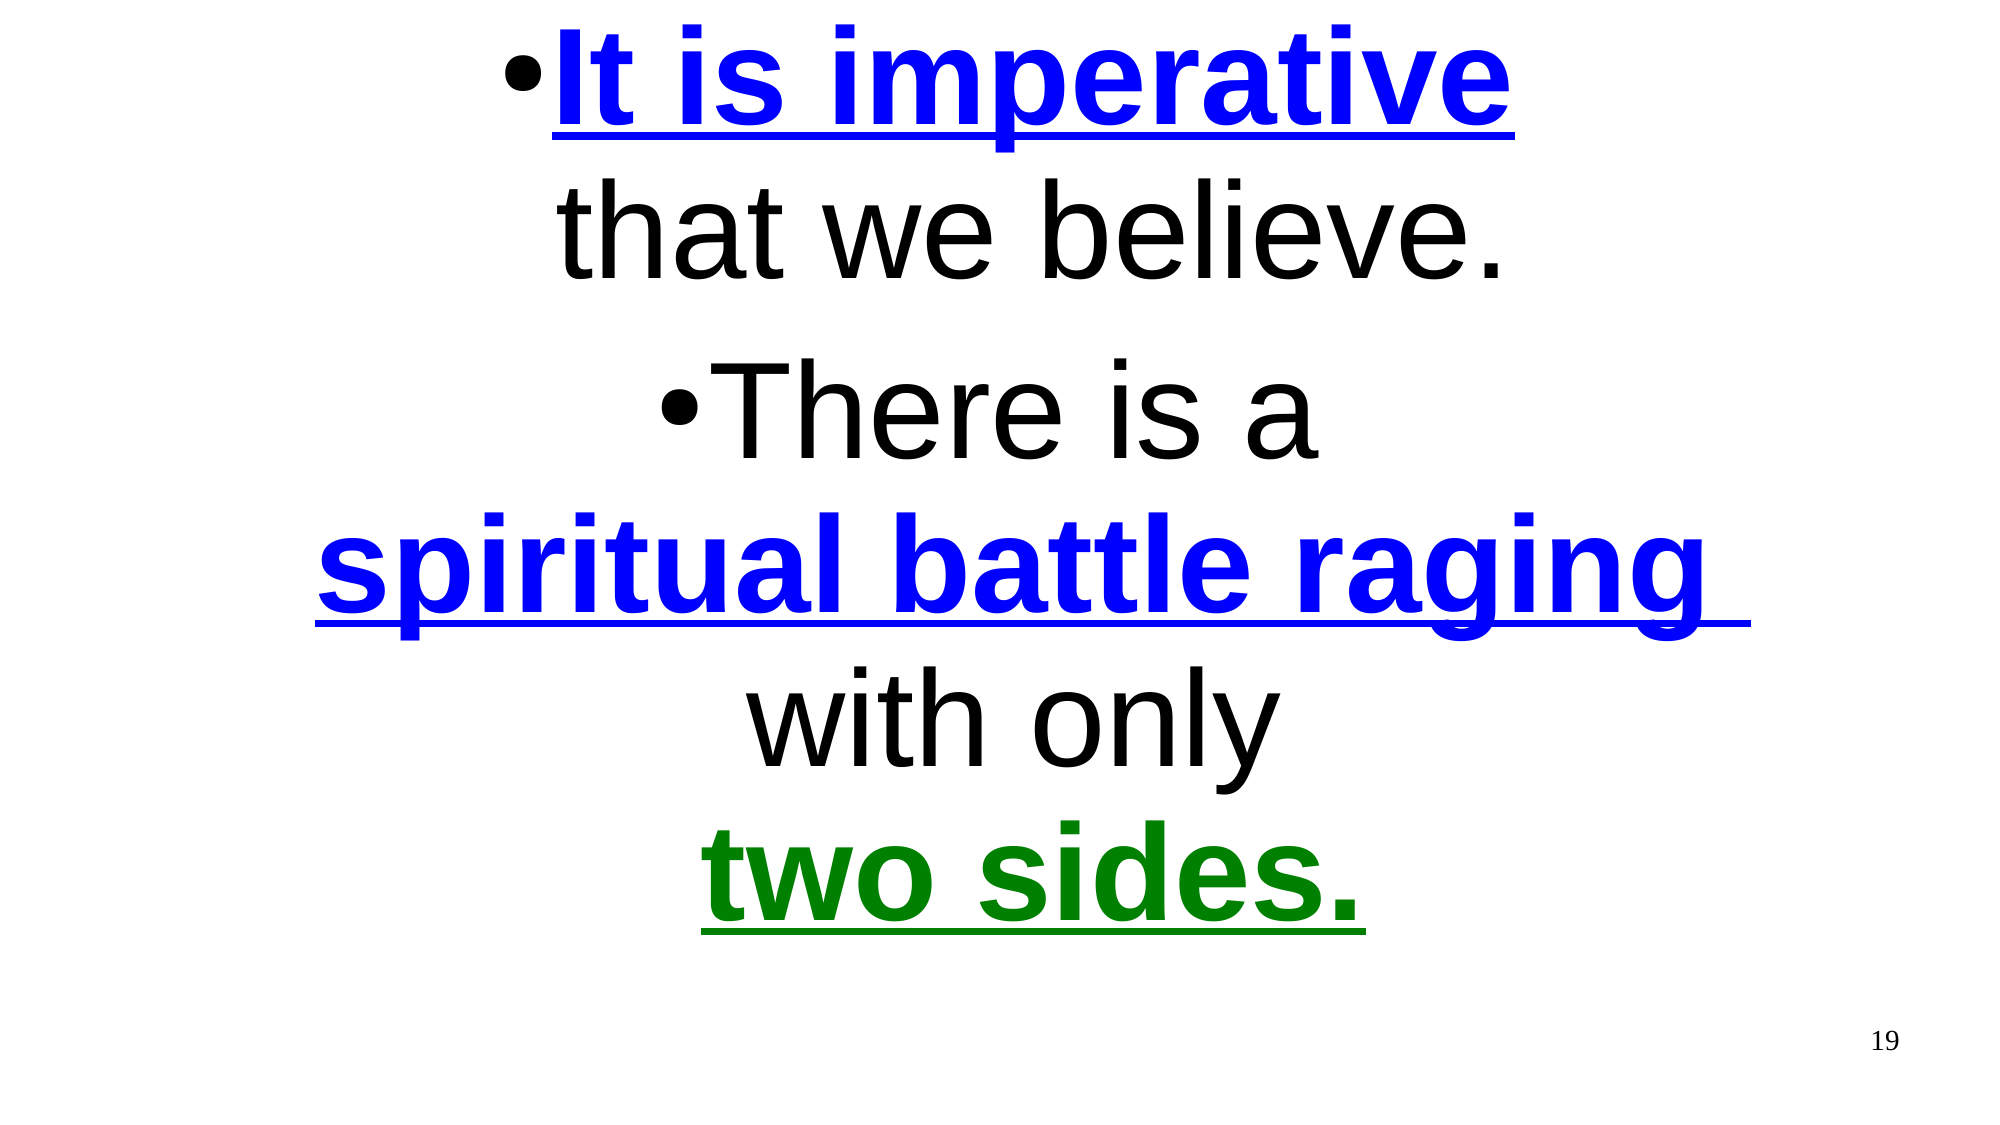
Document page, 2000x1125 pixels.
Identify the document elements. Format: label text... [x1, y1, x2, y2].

list It is imperative that we believe. There is a spiritual battle raging with only two sides. [0, 0, 1996, 1123]
